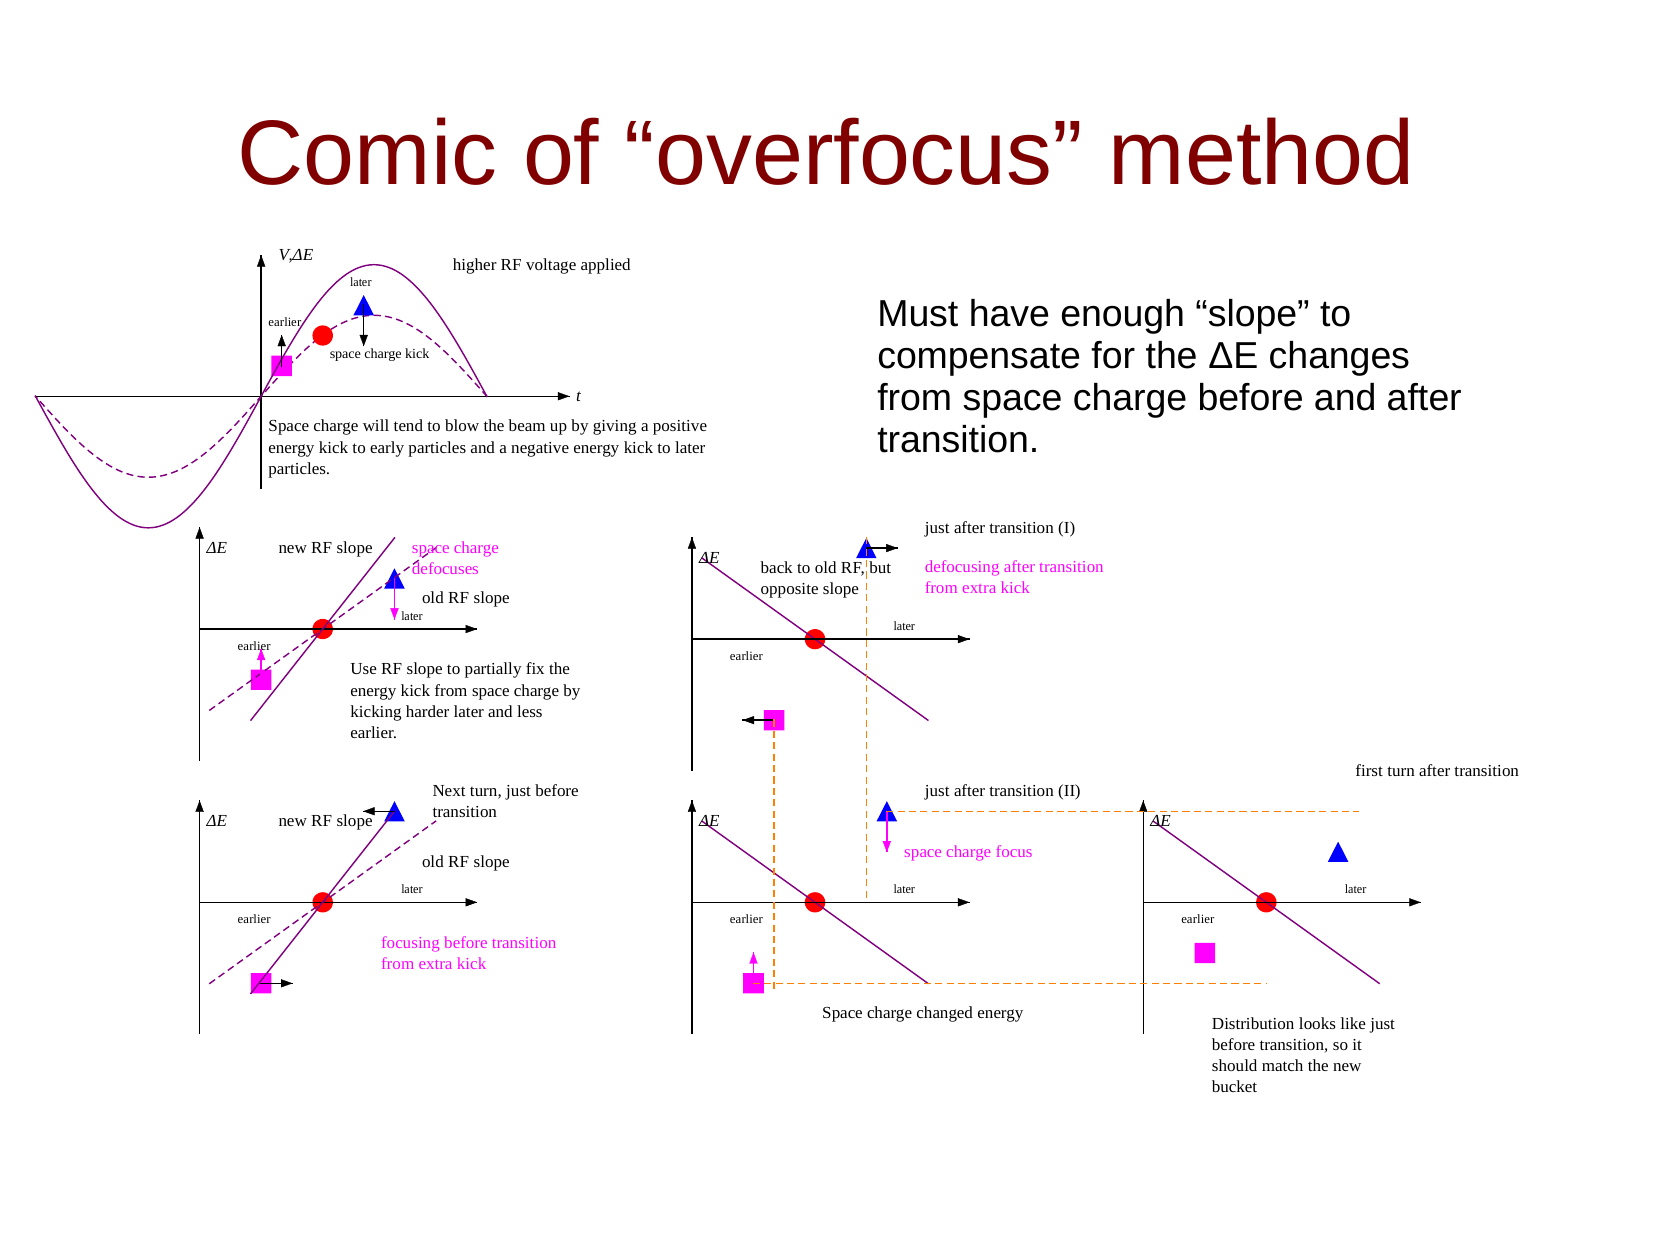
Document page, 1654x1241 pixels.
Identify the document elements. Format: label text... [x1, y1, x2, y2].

title Comic of “overfocus” method [82, 49, 1571, 257]
picture [33, 243, 1534, 1099]
